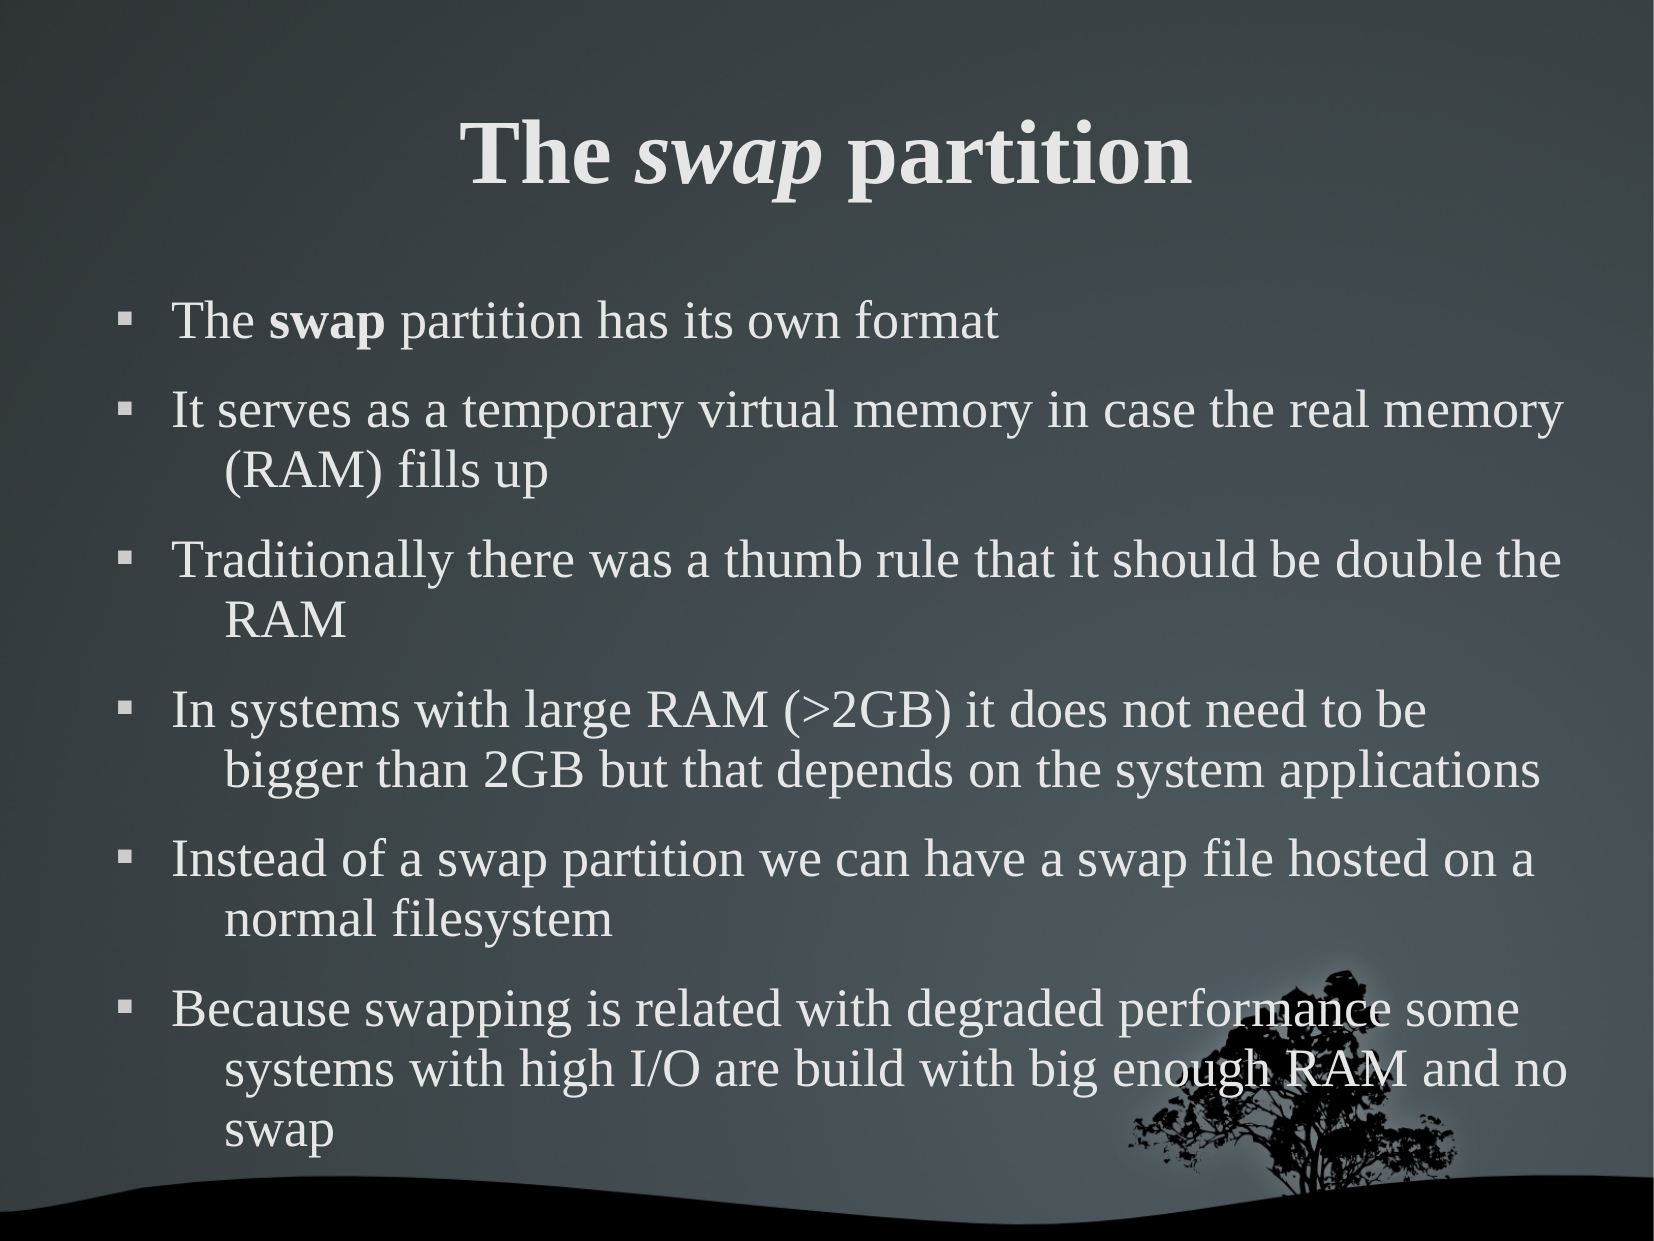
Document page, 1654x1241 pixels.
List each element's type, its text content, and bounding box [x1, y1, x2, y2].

list The swap partition has its own format It serves as a temporary virtual memory in case the real memory (RAM) fills up Traditionally there was a thumb rule that it should be double the RAM In systems with large RAM (>2GB) it does not need to be bigger than 2GB but that depends on the system applications Instead of a swap partition we can have a swap file hosted on a normal filesystem Because swapping is related with degraded performance some systems with high I/O are build with big enough RAM and no swap [82, 290, 1571, 1194]
title The swap partition [82, 49, 1571, 257]
picture [0, 0, 1654, 1241]
